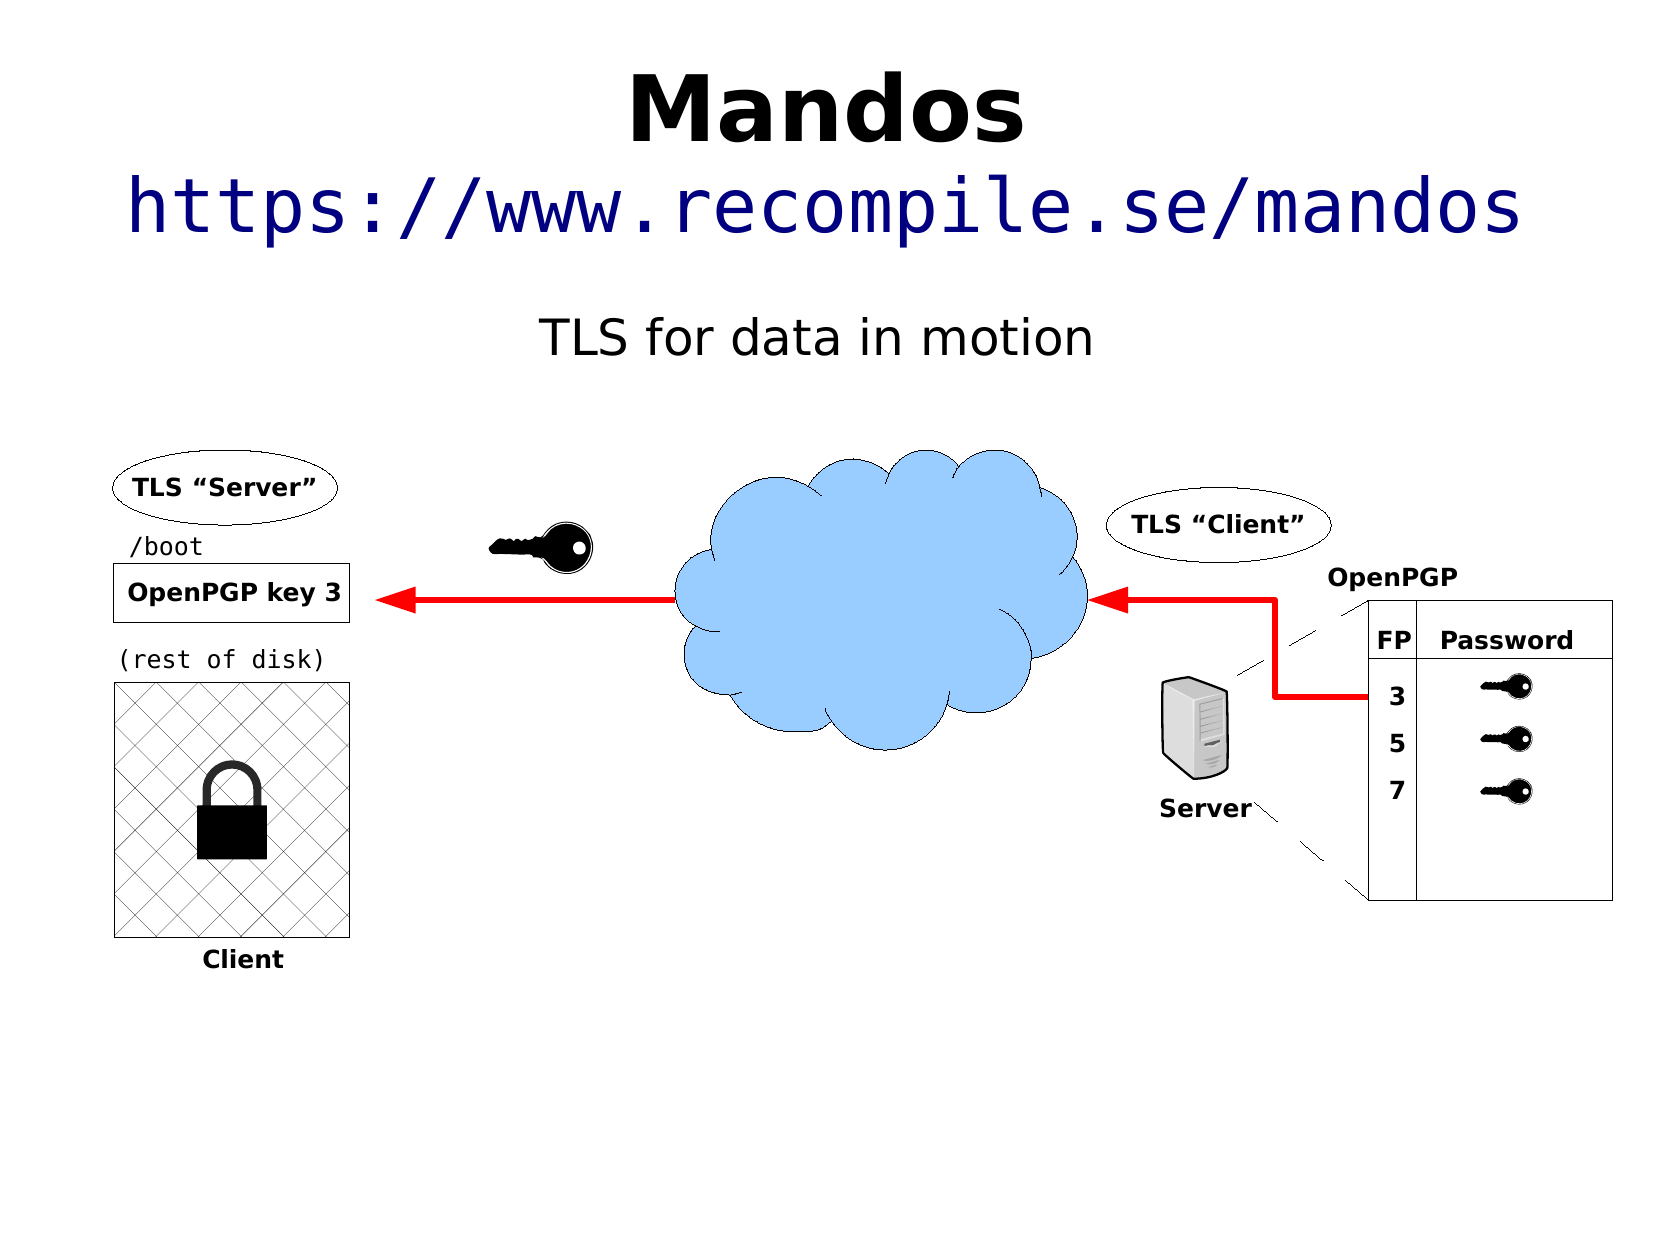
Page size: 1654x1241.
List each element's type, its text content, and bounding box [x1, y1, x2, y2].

text_box 5 [1374, 721, 1439, 766]
picture [1142, 657, 1247, 806]
text_box [674, 450, 1088, 751]
text_box [113, 615, 350, 623]
picture [170, 748, 294, 872]
text_box TLS “Client” [1106, 487, 1332, 563]
title Mandos https://www.recompile.se/mandos [82, 49, 1571, 257]
text_box TLS “Server” [112, 450, 338, 526]
picture [453, 502, 638, 597]
text_box 3 [1374, 675, 1439, 720]
picture [1462, 716, 1555, 766]
text_box Server [1144, 786, 1360, 831]
text_box OpenPGP key 3 [112, 570, 376, 615]
text_box FP [1361, 618, 1425, 663]
text_box /boot [114, 525, 294, 570]
text_box Password [1425, 618, 1605, 663]
text_box (rest of disk) [101, 637, 376, 696]
text_box 7 [1374, 768, 1439, 813]
text_box OpenPGP [1312, 555, 1501, 601]
text_box [294, 563, 350, 570]
text_box Client [187, 937, 300, 982]
picture [1462, 768, 1555, 818]
text_box TLS for data in motion [525, 301, 1111, 376]
picture [1462, 663, 1555, 713]
text_box [114, 696, 350, 938]
text_box [1369, 600, 1613, 901]
